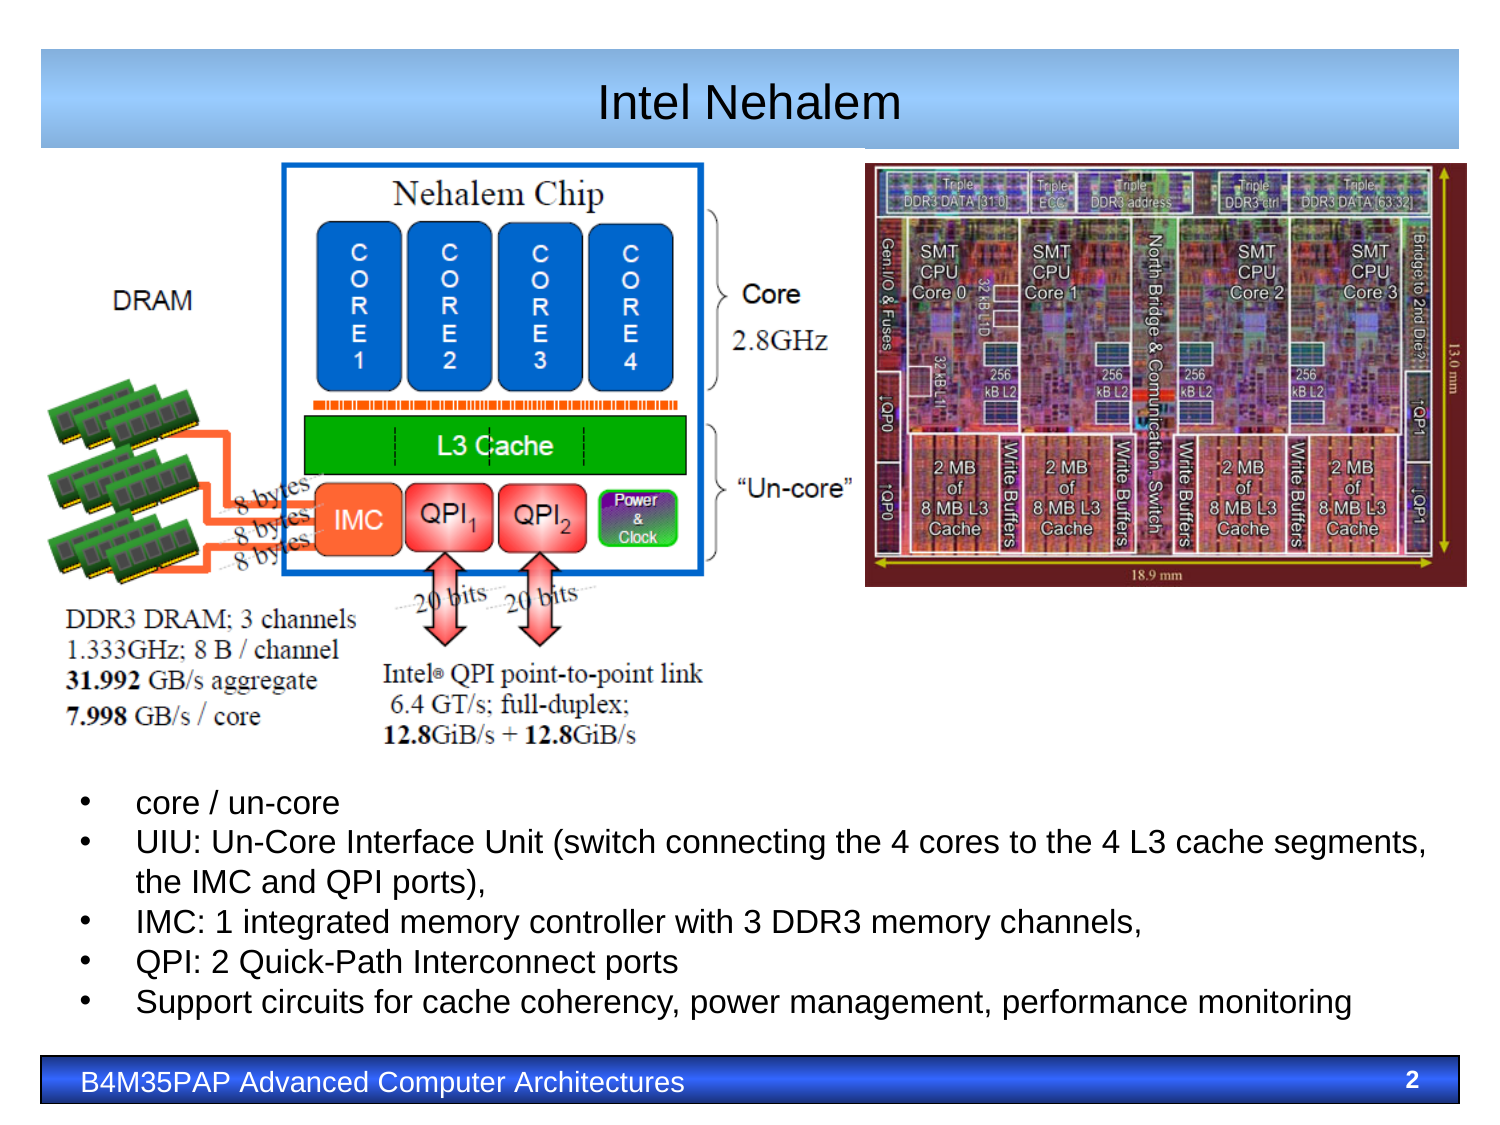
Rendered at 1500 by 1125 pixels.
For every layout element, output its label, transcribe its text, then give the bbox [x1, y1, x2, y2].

text_box core / un-core UIU: Un-Core Interface Unit (switch connecting the 4 cores to the 4 L3 cache segments, the IMC and QPI ports), IMC: 1 integrated memory controller with 3 DDR3 memory channels, QPI: 2 Quick-Path Interconnect ports Support circuits for cache coherency, power management, performance monitoring [64, 773, 1467, 1029]
title Intel Nehalem [41, 49, 1459, 149]
picture [41, 148, 1467, 748]
